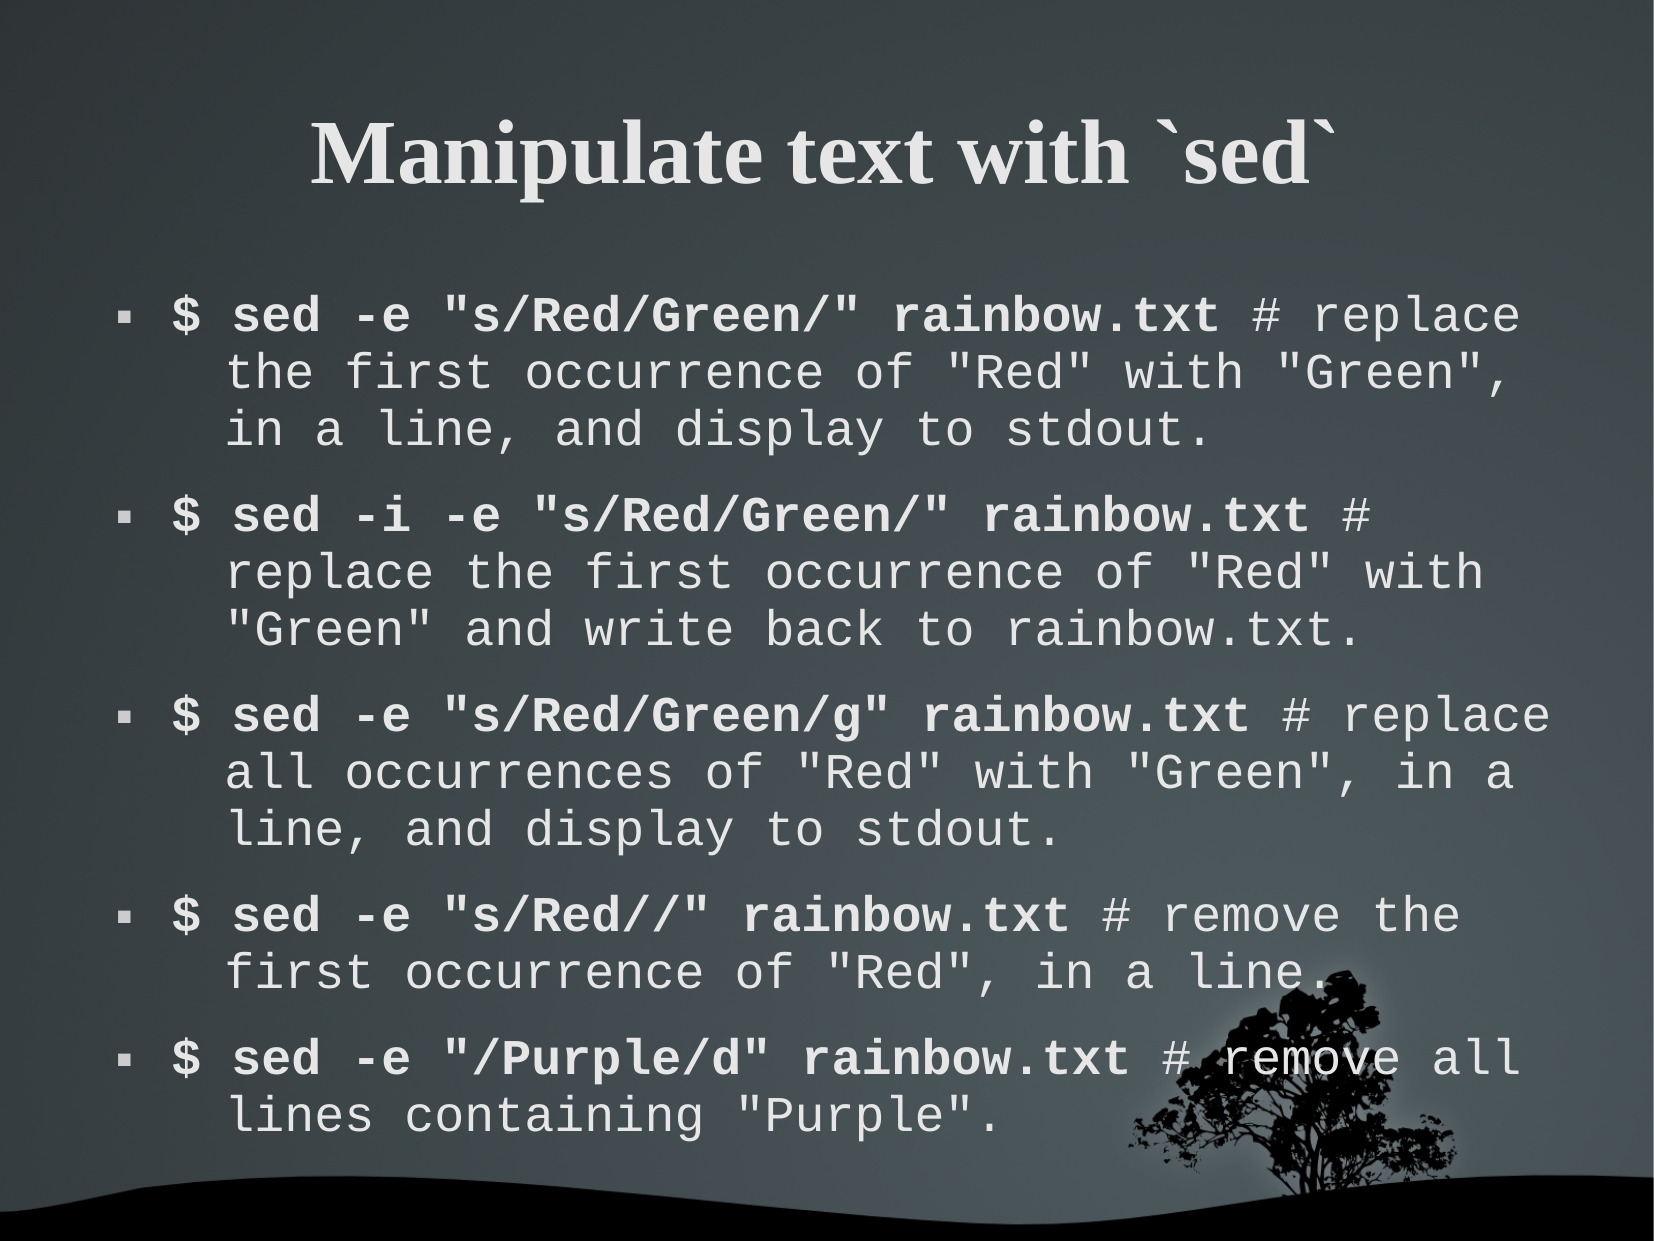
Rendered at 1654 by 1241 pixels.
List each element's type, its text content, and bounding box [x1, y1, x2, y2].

title Manipulate text with `sed` [82, 49, 1571, 257]
picture [0, 0, 1654, 1241]
list $ sed -e "s/Red/Green/" rainbow.txt # replace the first occurrence of "Red" with "Green", in a line, and display to stdout. $ sed -i -e "s/Red/Green/" rainbow.txt # replace the first occurrence of "Red" with "Green" and write back to rainbow.txt. $ sed -e "s/Red/Green/g" rainbow.txt # replace all occurrences of "Red" with "Green", in a line, and display to stdout. $ sed -e "s/Red//" rainbow.txt # remove the first occurrence of "Red", in a line. $ sed -e "/Purple/d" rainbow.txt # remove all lines containing "Purple". [82, 290, 1571, 1241]
